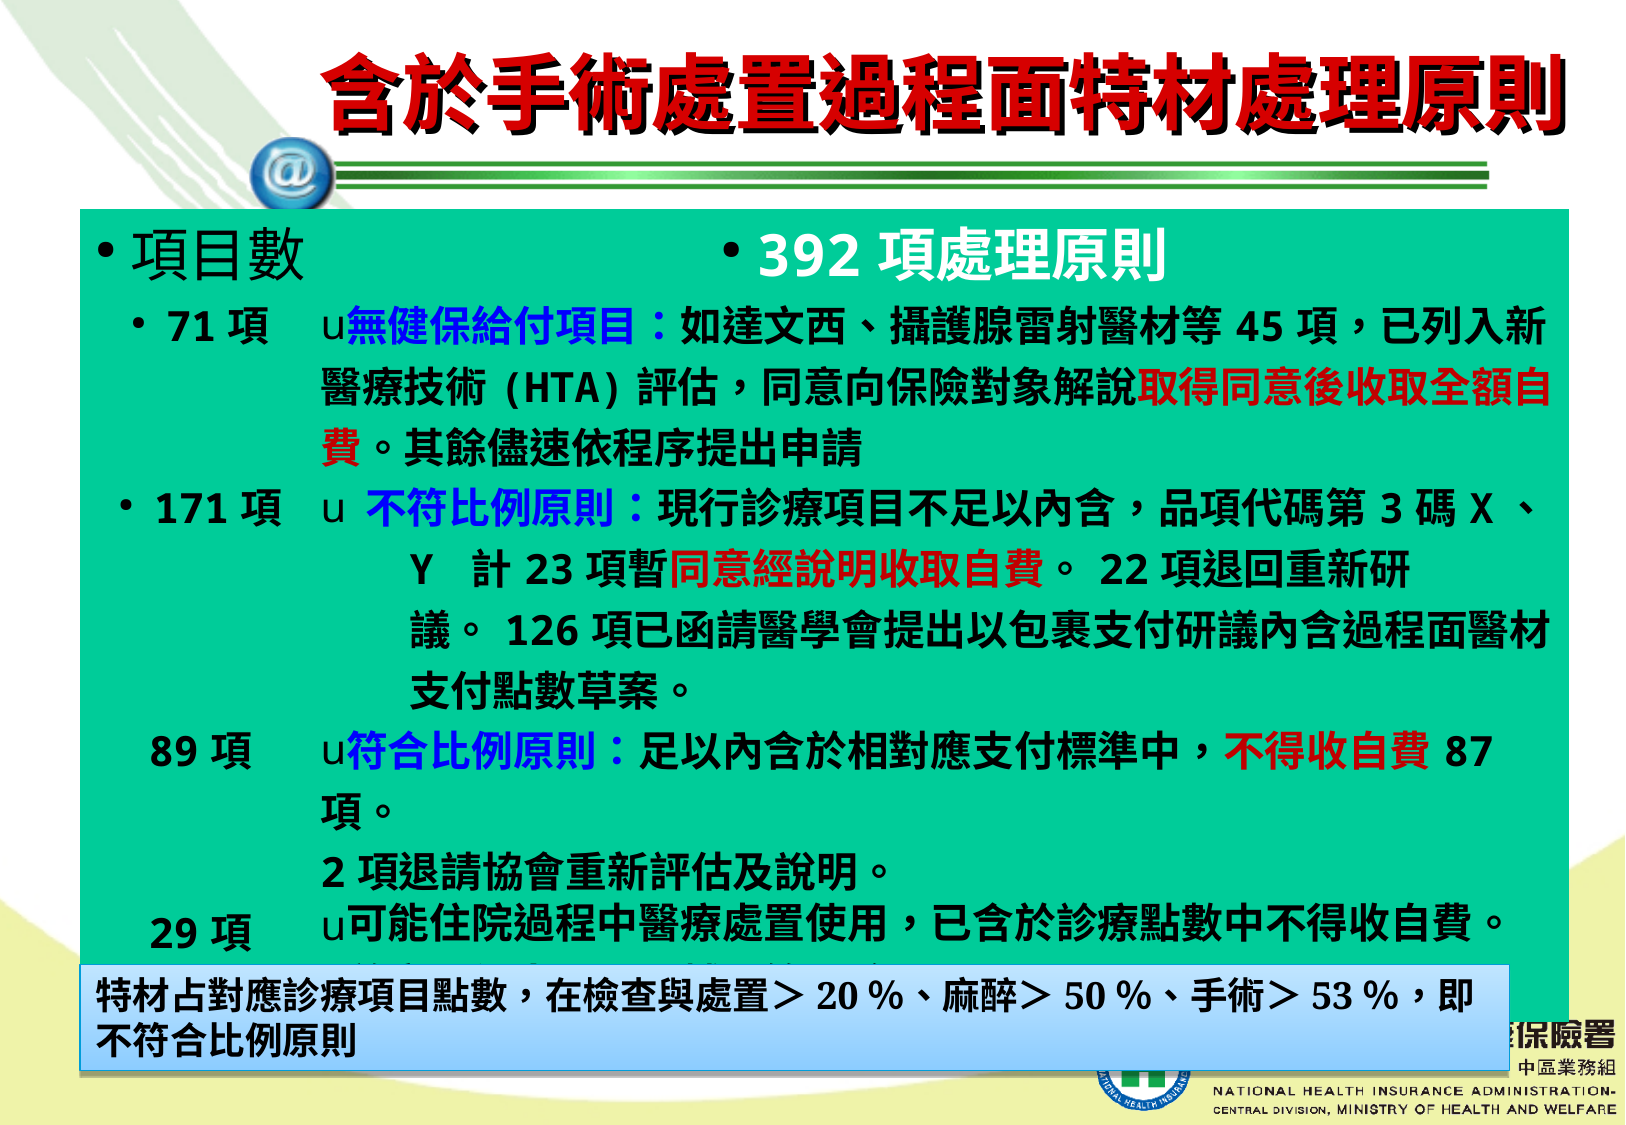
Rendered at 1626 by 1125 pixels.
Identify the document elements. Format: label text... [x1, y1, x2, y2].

table_cell 89項 [80, 718, 321, 900]
table_cell 美容、個人用品、輔具等刪除項目。 [321, 961, 1569, 1022]
table_header 項目數 [80, 209, 321, 293]
table_cell 無健保給付項目：如達文西、攝護腺雷射醫材等45項，已列入新醫療技術(HTA)評估，同意向保險對象解說取得同意後收取全額自費。其餘儘速依程序提出申請 [321, 293, 1569, 475]
table_cell 不符比例原則：現行診療項目不足以內含，品項代碼第3碼X、Y 計23項暫同意經說明收取自費。22項退回重新研議。126項已函請醫學會提出以包裹支付研議內含過程面醫材支付點數草案。 [321, 475, 1569, 718]
table_cell 171項 [80, 475, 321, 718]
title 含於手術處置過程面特材處理原則 [292, 31, 1593, 149]
text_box 特材占對應診療項目點數，在檢查與處置＞20％、麻醉＞50％、手術＞53％，即不符合比例原則 [80, 964, 1510, 1071]
table_cell 71項 [80, 293, 321, 475]
table_header 392項處理原則 [321, 209, 1569, 293]
table_cell 符合比例原則：足以內含於相對應支付標準中，不得收自費87項。 2項退請協會重新評估及說明。 [321, 718, 1569, 900]
table_cell 可能住院過程中醫療處置使用，已含於診療點數中不得收自費。 [321, 900, 1569, 961]
text_box [607, 1071, 987, 1084]
table_cell 29項 [80, 900, 321, 961]
